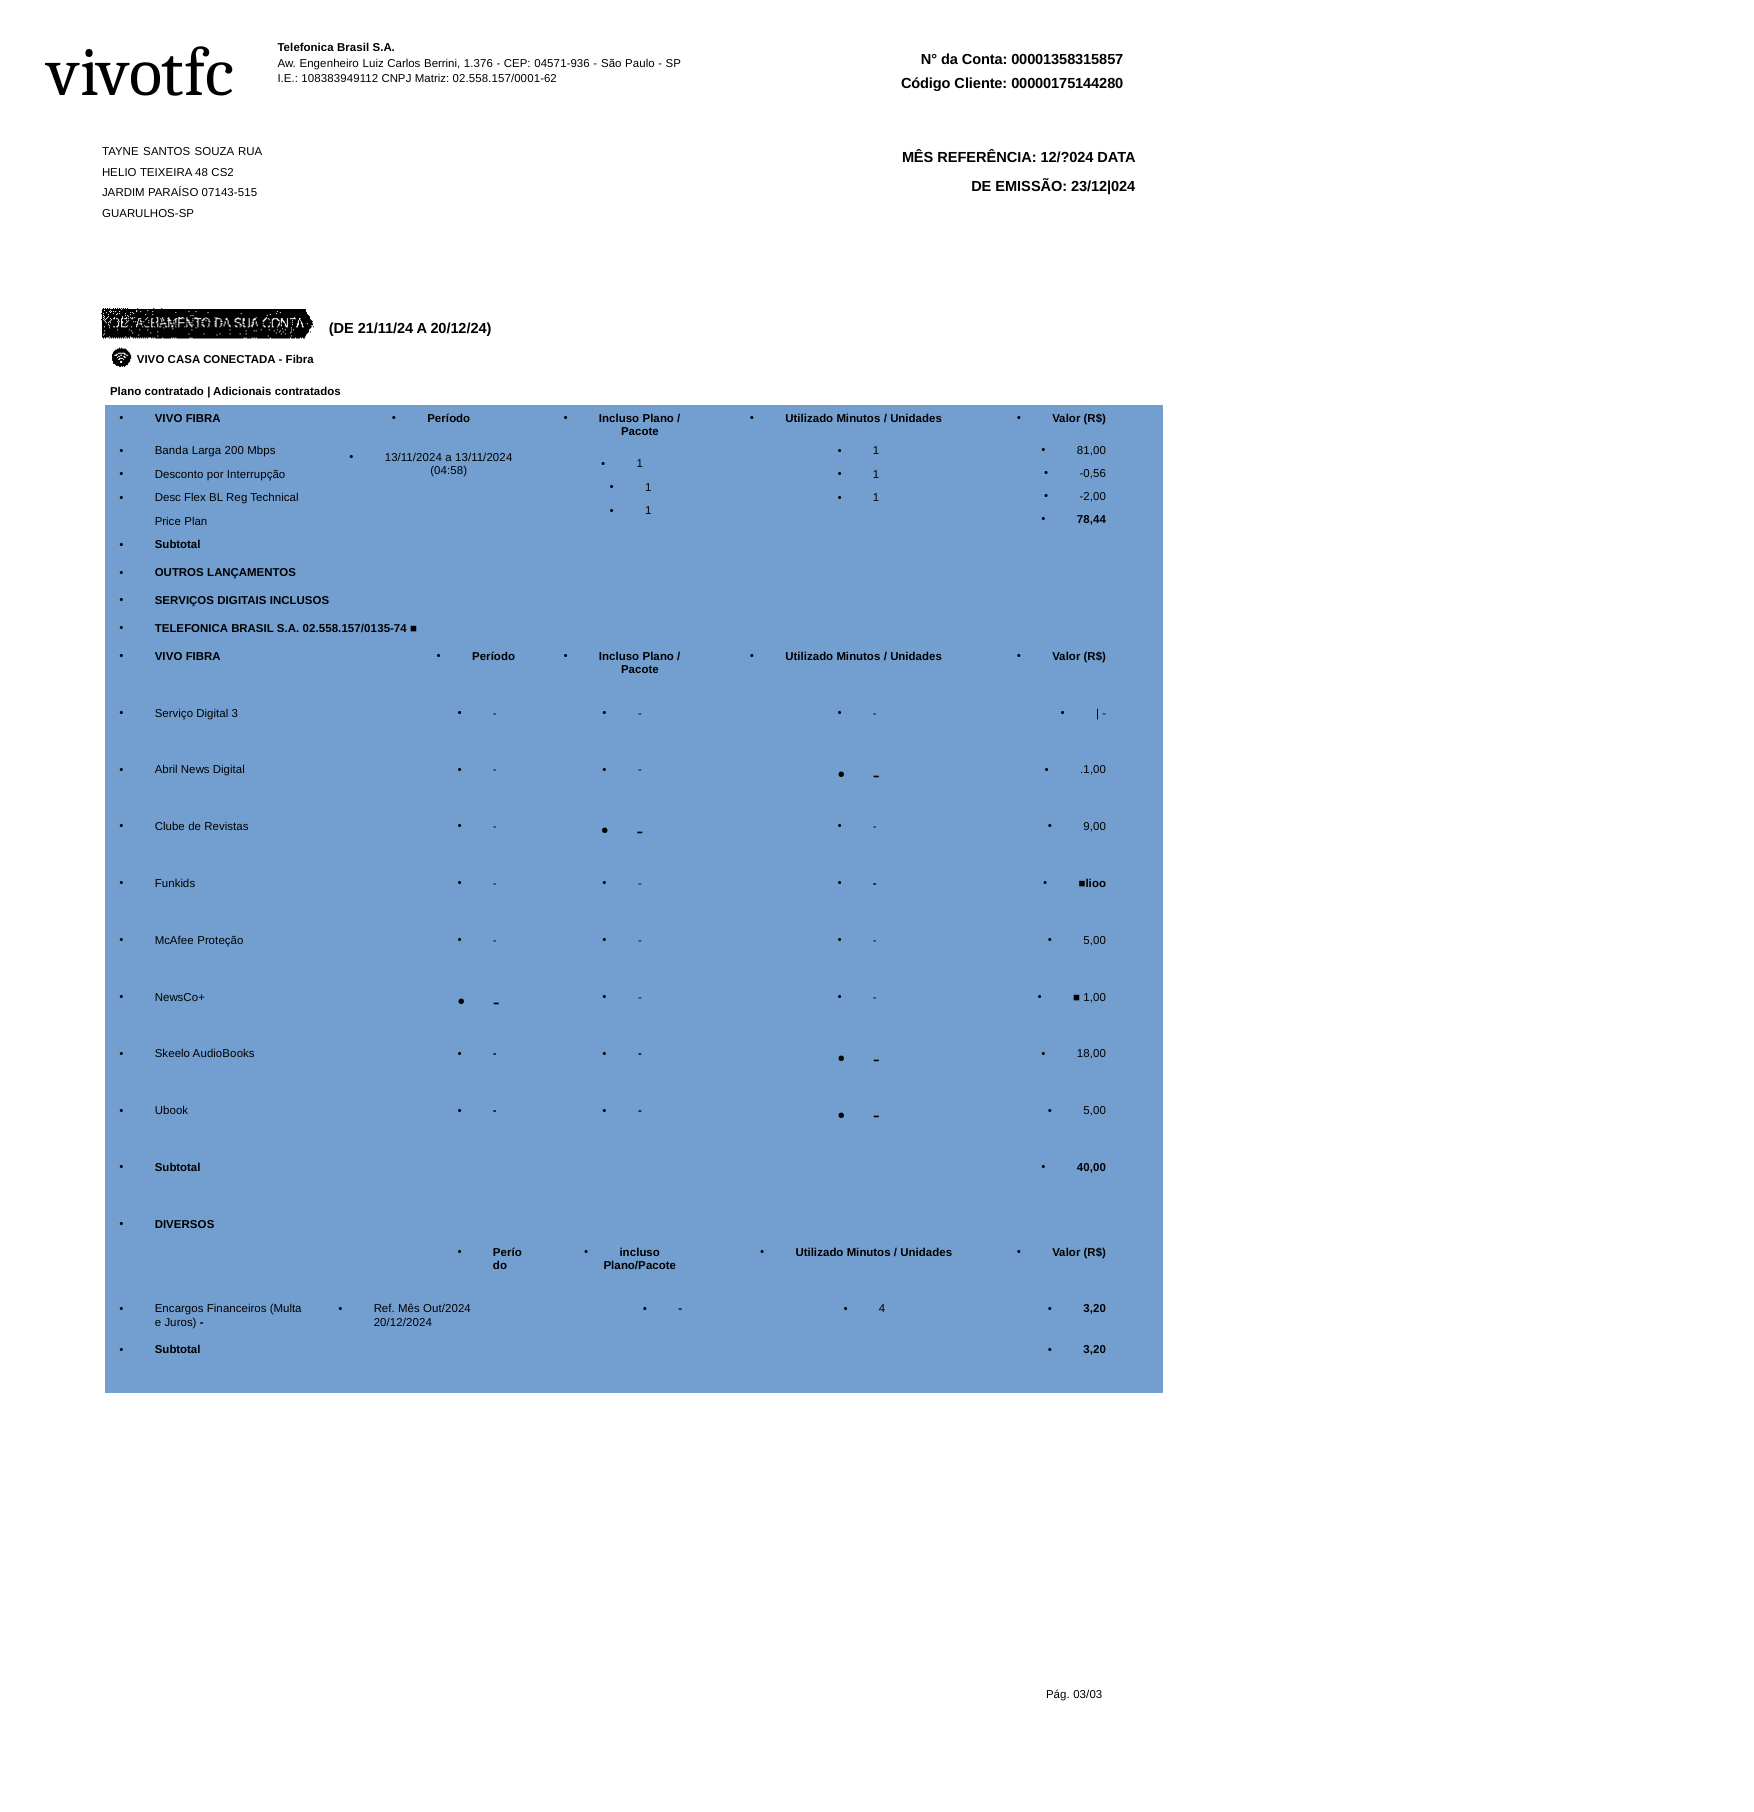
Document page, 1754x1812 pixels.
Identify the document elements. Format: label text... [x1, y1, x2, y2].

table_cell - [538, 926, 706, 983]
table_cell Utilizado Minutos / Unidades [706, 642, 984, 699]
table_cell 4 [706, 1295, 984, 1336]
table_cell Valor (R$) [984, 1238, 1163, 1295]
text_box TAYNE SANTOS SOUZA RUA HELIO TEIXEIRA 48 CS2 JARDIM PARAÍSO 07143-515 GUARULHOS-SP [102, 137, 271, 237]
table_cell - [538, 699, 706, 756]
table_cell - [706, 699, 984, 756]
text_box vivotfc [137, 65, 154, 92]
table_cell [324, 642, 399, 699]
table_cell - [538, 1040, 706, 1097]
table_cell - [399, 813, 538, 870]
table_cell [399, 1154, 538, 1210]
table_cell 3,20 [984, 1295, 1163, 1336]
table_cell [706, 1154, 984, 1210]
table_cell - [399, 756, 538, 813]
table_cell SERVIÇOS DIGITAIS INCLUSOS [105, 587, 1163, 615]
table_cell - [538, 983, 706, 1040]
table_cell - [706, 813, 984, 870]
text_box MÊS REFERÊNCIA: 12/?024 DATA DE EMISSÃO: 23/12|024 [902, 136, 1140, 199]
text_box Plano contratado | Adicionais contratados [110, 383, 355, 403]
table_cell 5,00 [984, 926, 1163, 983]
table_cell [538, 1336, 706, 1393]
table_cell Encargos Financeiros (Multa e Juros) - [105, 1295, 324, 1336]
table_cell [324, 870, 399, 926]
table_cell - [538, 1295, 706, 1336]
text_box vivotfc [48, 66, 58, 92]
table_cell Ubook [105, 1097, 324, 1154]
table_cell - [538, 813, 706, 870]
table_cell 3,20 [984, 1336, 1163, 1393]
table_cell - [706, 1040, 984, 1097]
text_box Telefonica Brasil S.A. Aw. Engenheiro Luiz Carlos Berrini, 1.376 - CEP: 04571-936 - São Paulo - SP I.E.: 108383949112 CNPJ Matriz: 02.558.157/0001-62 [278, 38, 695, 87]
table_cell .1,00 [984, 756, 1163, 813]
table_cell [324, 1040, 399, 1097]
table_cell - [706, 983, 984, 1040]
table_cell - [399, 983, 538, 1040]
table_cell - [706, 870, 984, 926]
table_header Valor (R$) 81,00 -0,56 -2,00 78,44 [984, 405, 1163, 559]
table_cell 5,00 [984, 1097, 1163, 1154]
table_header Utilizado Minutos / Unidades 1 1 1 [706, 405, 984, 559]
table_cell [324, 983, 399, 1040]
table_cell [324, 1238, 399, 1295]
table_cell 18,00 [984, 1040, 1163, 1097]
table_header VIVO FIBRA Banda Larga 200 Mbps Desconto por Interrupção Desc Flex BL Reg Technical Price Plan Subtotal [105, 405, 324, 559]
table_cell - [399, 1097, 538, 1154]
table_cell [324, 926, 399, 983]
table_cell - [538, 1097, 706, 1154]
table_cell Funkids [105, 870, 324, 926]
table_cell - [538, 756, 706, 813]
table_cell [399, 1336, 538, 1393]
table_cell Ref. Mês Out/2024 20/12/2024 [324, 1295, 538, 1336]
text_box Pág. 03/03 [1046, 1687, 1109, 1707]
table_cell McAfee Proteção [105, 926, 324, 983]
table_cell [324, 813, 399, 870]
table_cell Skeelo AudioBooks [105, 1040, 324, 1097]
table_cell [324, 699, 399, 756]
table_cell ■ 1,00 [984, 983, 1163, 1040]
table_cell Clube de Revistas [105, 813, 324, 870]
table_cell - [706, 756, 984, 813]
table_cell [538, 1154, 706, 1210]
table_cell DIVERSOS [105, 1210, 1163, 1238]
table_cell incluso Plano/Pacote [538, 1238, 706, 1295]
table_cell - [399, 1040, 538, 1097]
table_cell - [399, 870, 538, 926]
table_cell ■lioo [984, 870, 1163, 926]
table_cell 40,00 [984, 1154, 1163, 1210]
table_header Incluso Plano / Pacote 1 1 1 [538, 405, 706, 559]
table_cell TELEFONICA BRASIL S.A. 02.558.157/0135-74 ■ [105, 615, 1163, 642]
table_cell - [706, 926, 984, 983]
table_cell - [399, 926, 538, 983]
table_cell Utilizado Minutos / Unidades [706, 1238, 984, 1295]
table_cell [324, 1336, 399, 1393]
table_cell Incluso Plano / Pacote [538, 642, 706, 699]
table_cell - [399, 699, 538, 756]
table_cell Serviço Digital 3 [105, 699, 324, 756]
table_header Período 13/11/2024 a 13/11/2024 (04:58) [324, 405, 538, 559]
table_cell VIVO FIBRA [105, 642, 324, 699]
table_cell Período [399, 642, 538, 699]
picture [101, 308, 314, 367]
table_cell [324, 1097, 399, 1154]
table_cell - [706, 1097, 984, 1154]
table_cell [324, 1154, 399, 1210]
table_cell Abril News Digital [105, 756, 324, 813]
table_cell OUTROS LANÇAMENTOS [105, 559, 1163, 587]
text_box N° da Conta: 00001358315857 Código Cliente: 00000175144280 [901, 43, 1138, 92]
table_cell [706, 1336, 984, 1393]
table_cell Subtotal [105, 1336, 324, 1393]
table_cell | - [984, 699, 1163, 756]
text_box VIVO CASA CONECTADA - Fibra [137, 352, 333, 367]
table_cell Período [399, 1238, 538, 1295]
table_cell 9,00 [984, 813, 1163, 870]
text_box (DE 21/11/24 A 20/12/24) [329, 319, 501, 339]
table_cell Valor (R$) [984, 642, 1163, 699]
table_cell [324, 756, 399, 813]
table_cell - [538, 870, 706, 926]
text_box vivotfc [48, 26, 248, 92]
table_cell [105, 1238, 324, 1295]
table_cell NewsCo+ [105, 983, 324, 1040]
table_cell Subtotal [105, 1154, 324, 1210]
